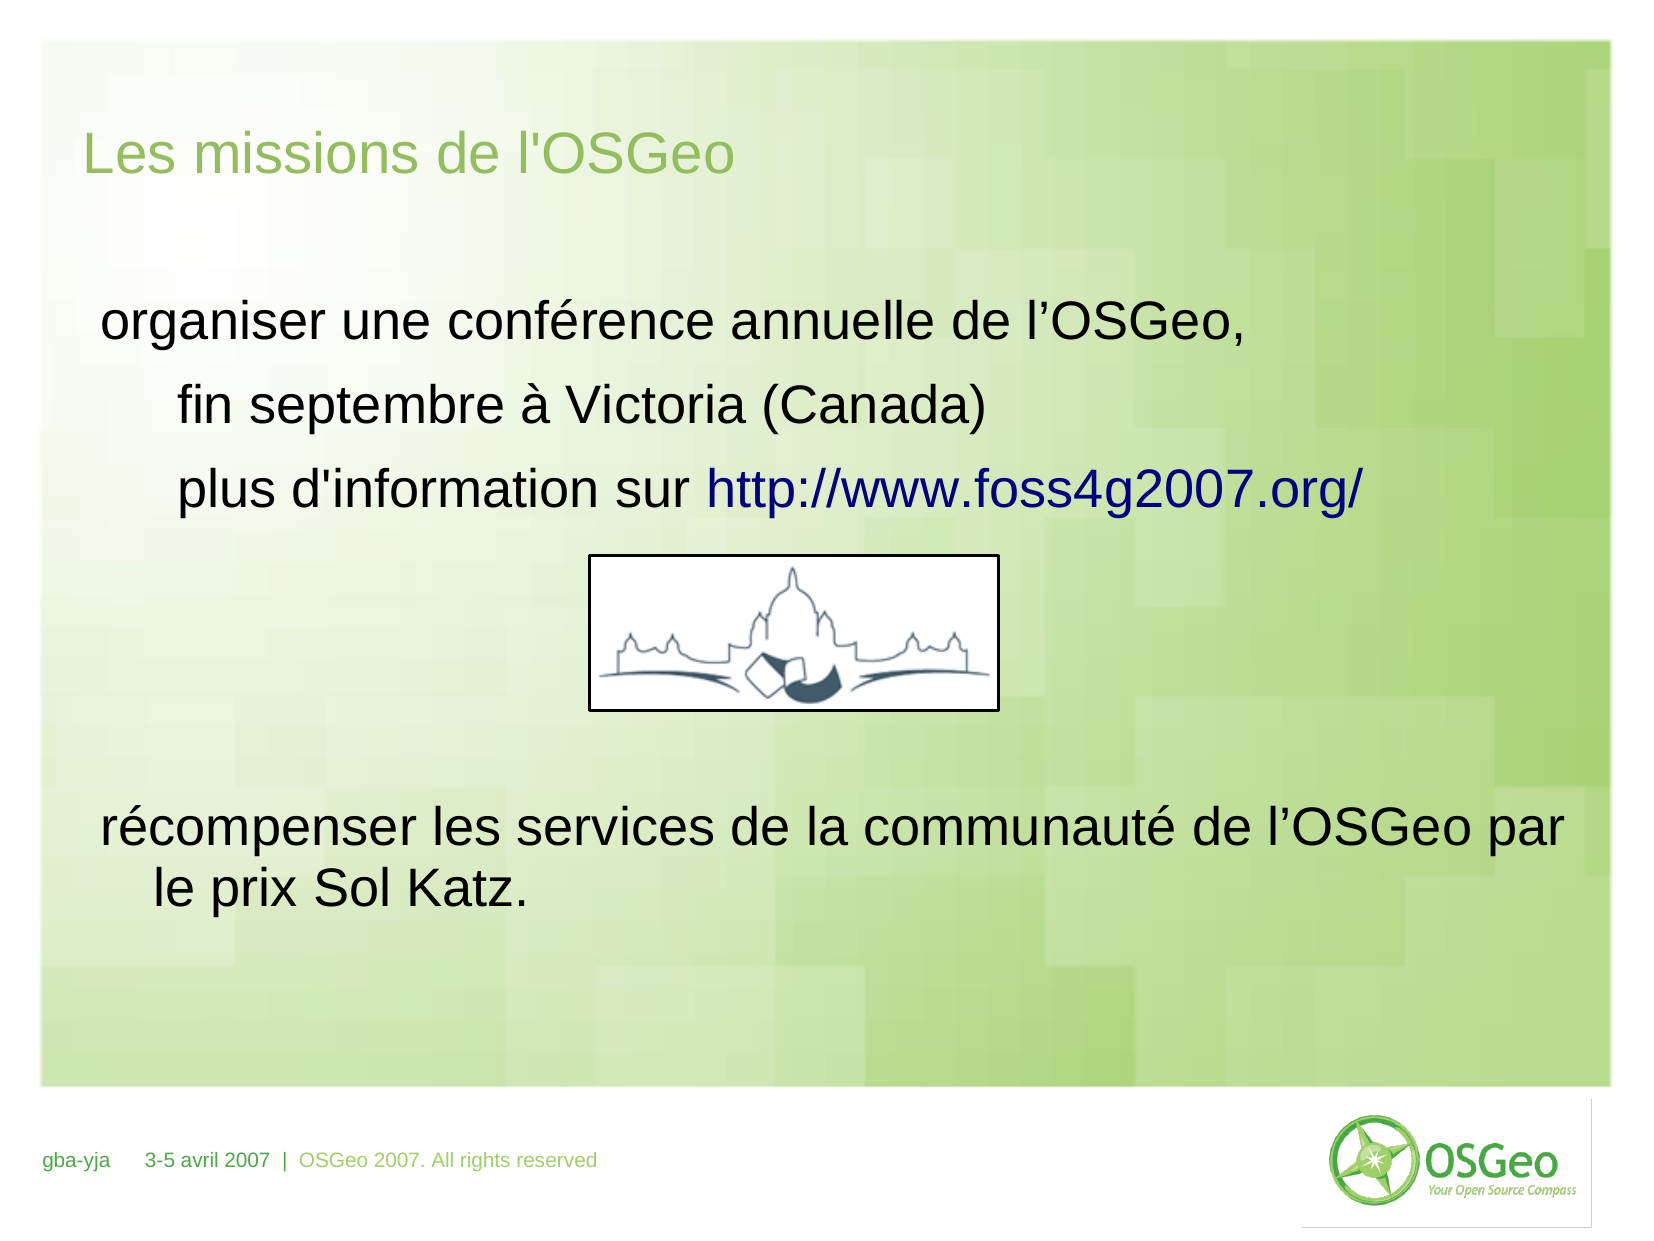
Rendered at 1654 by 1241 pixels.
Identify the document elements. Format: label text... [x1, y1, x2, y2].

list organiser une conférence annuelle de l’OSGeo, fin septembre à Victoria (Canada) plus d'information sur http://www.foss4g2007.org/ récompenser les services de la communauté de l’OSGeo par le prix Sol Katz. [82, 290, 1571, 1109]
picture [0, 1, 1654, 1239]
title Les missions de l'OSGeo [82, 49, 1571, 257]
